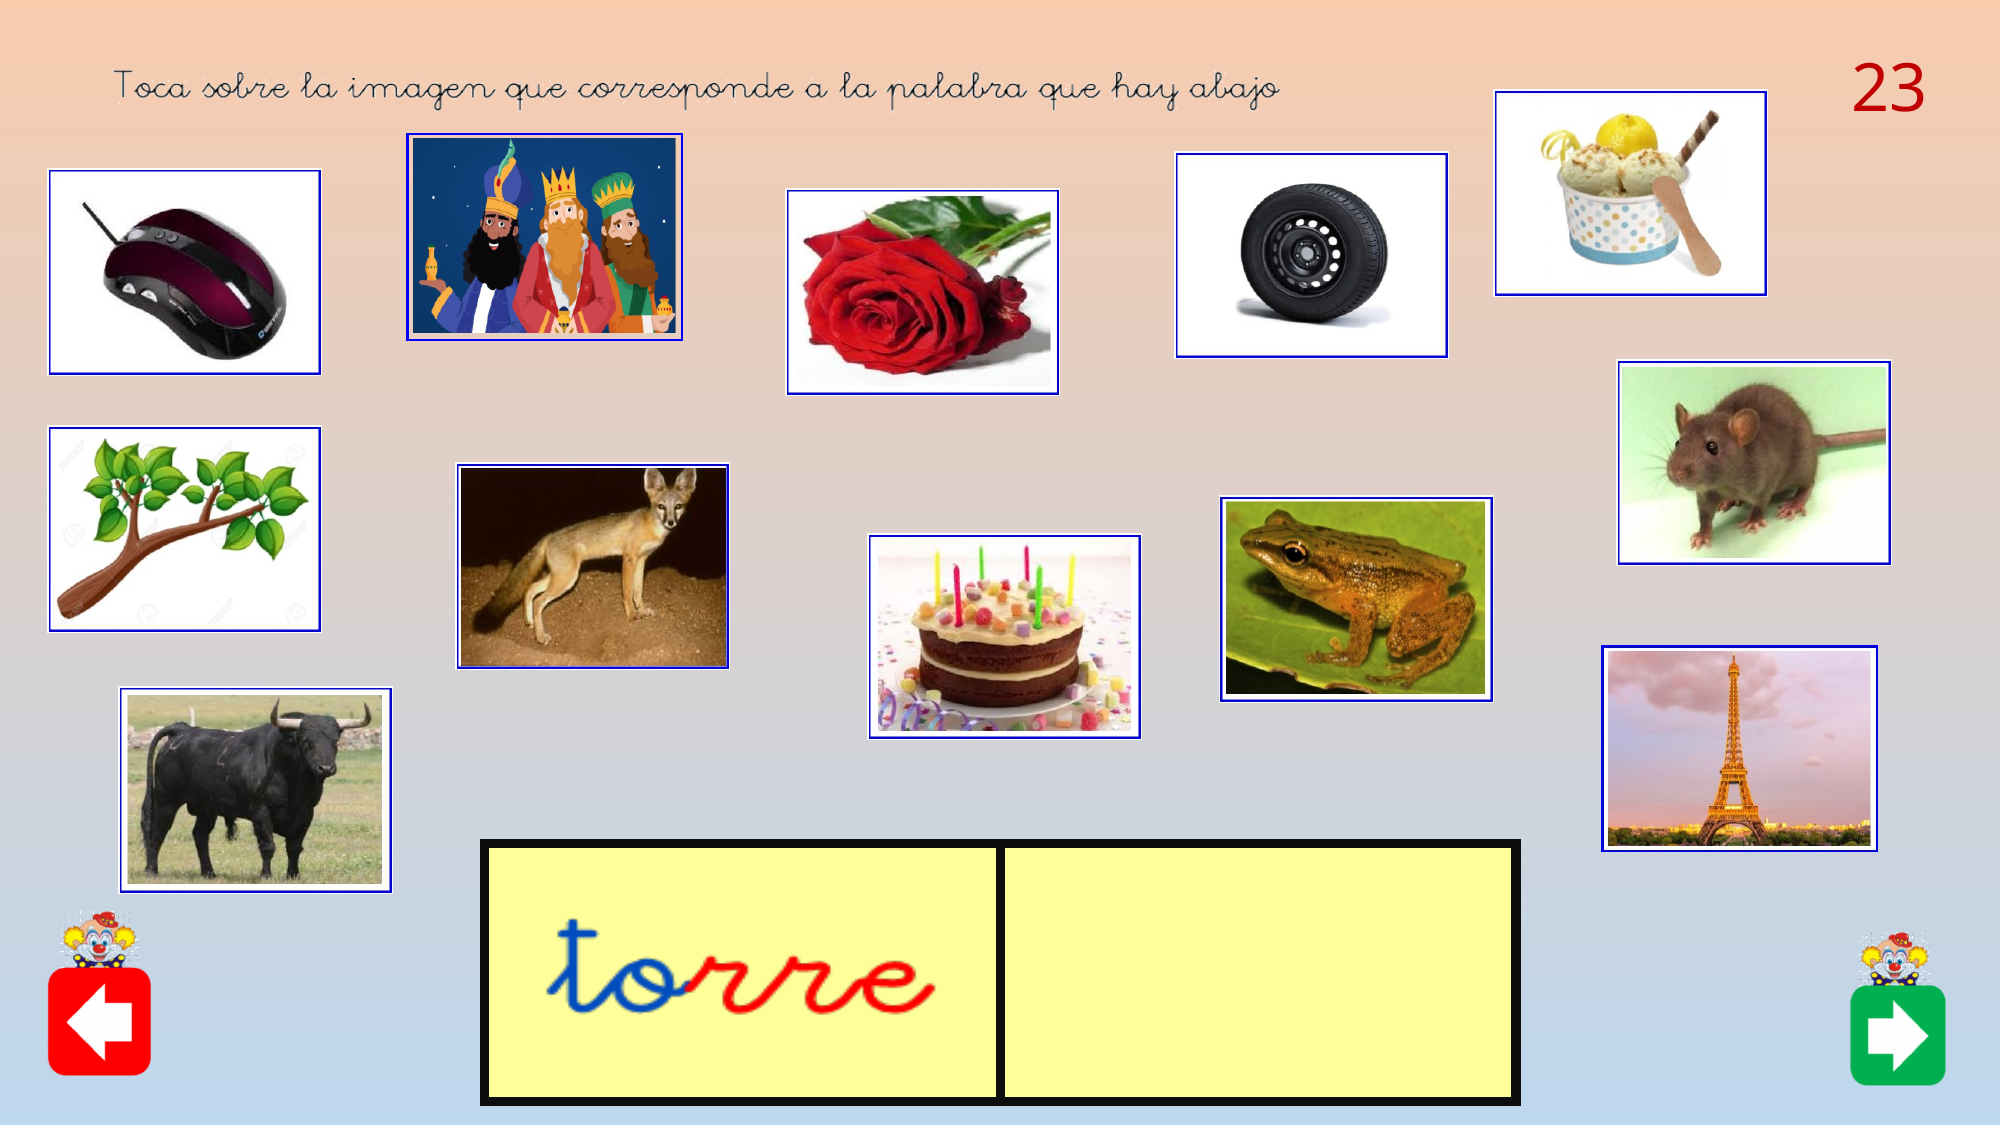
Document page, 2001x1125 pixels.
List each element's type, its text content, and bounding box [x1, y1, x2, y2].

picture [118, 686, 393, 894]
picture [1850, 931, 1946, 1086]
text_box 23 [1820, 37, 1958, 133]
picture [106, 57, 1768, 297]
picture [1616, 359, 1892, 566]
picture [867, 533, 1142, 740]
text_box [484, 843, 1516, 1102]
picture [1601, 645, 1878, 852]
picture [512, 878, 974, 1070]
picture [47, 425, 322, 633]
picture [785, 188, 1060, 396]
picture [455, 462, 730, 670]
picture [47, 910, 151, 1076]
picture [47, 168, 322, 376]
picture [1219, 495, 1494, 703]
picture [1174, 151, 1449, 359]
picture [406, 133, 683, 341]
